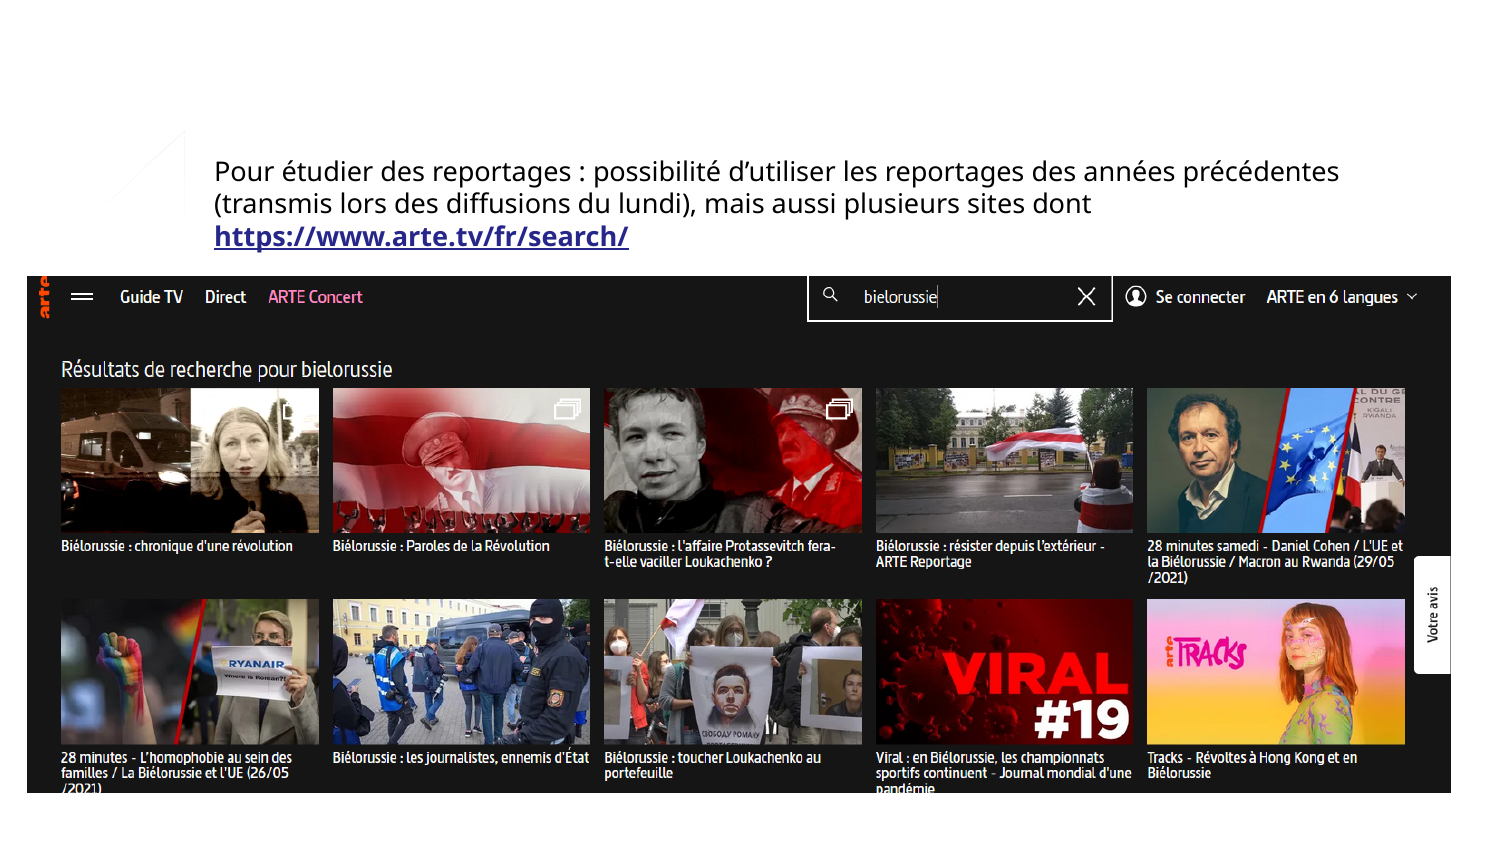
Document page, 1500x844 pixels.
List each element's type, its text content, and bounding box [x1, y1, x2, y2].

title Pour étudier des reportages : possibilité d’utiliser les reportages des années précédentes (transmis lors des diffusions du lundi), mais aussi plusieurs sites dont https://www.arte.tv/fr/search/ [199, 139, 1451, 276]
picture [27, 276, 1451, 794]
